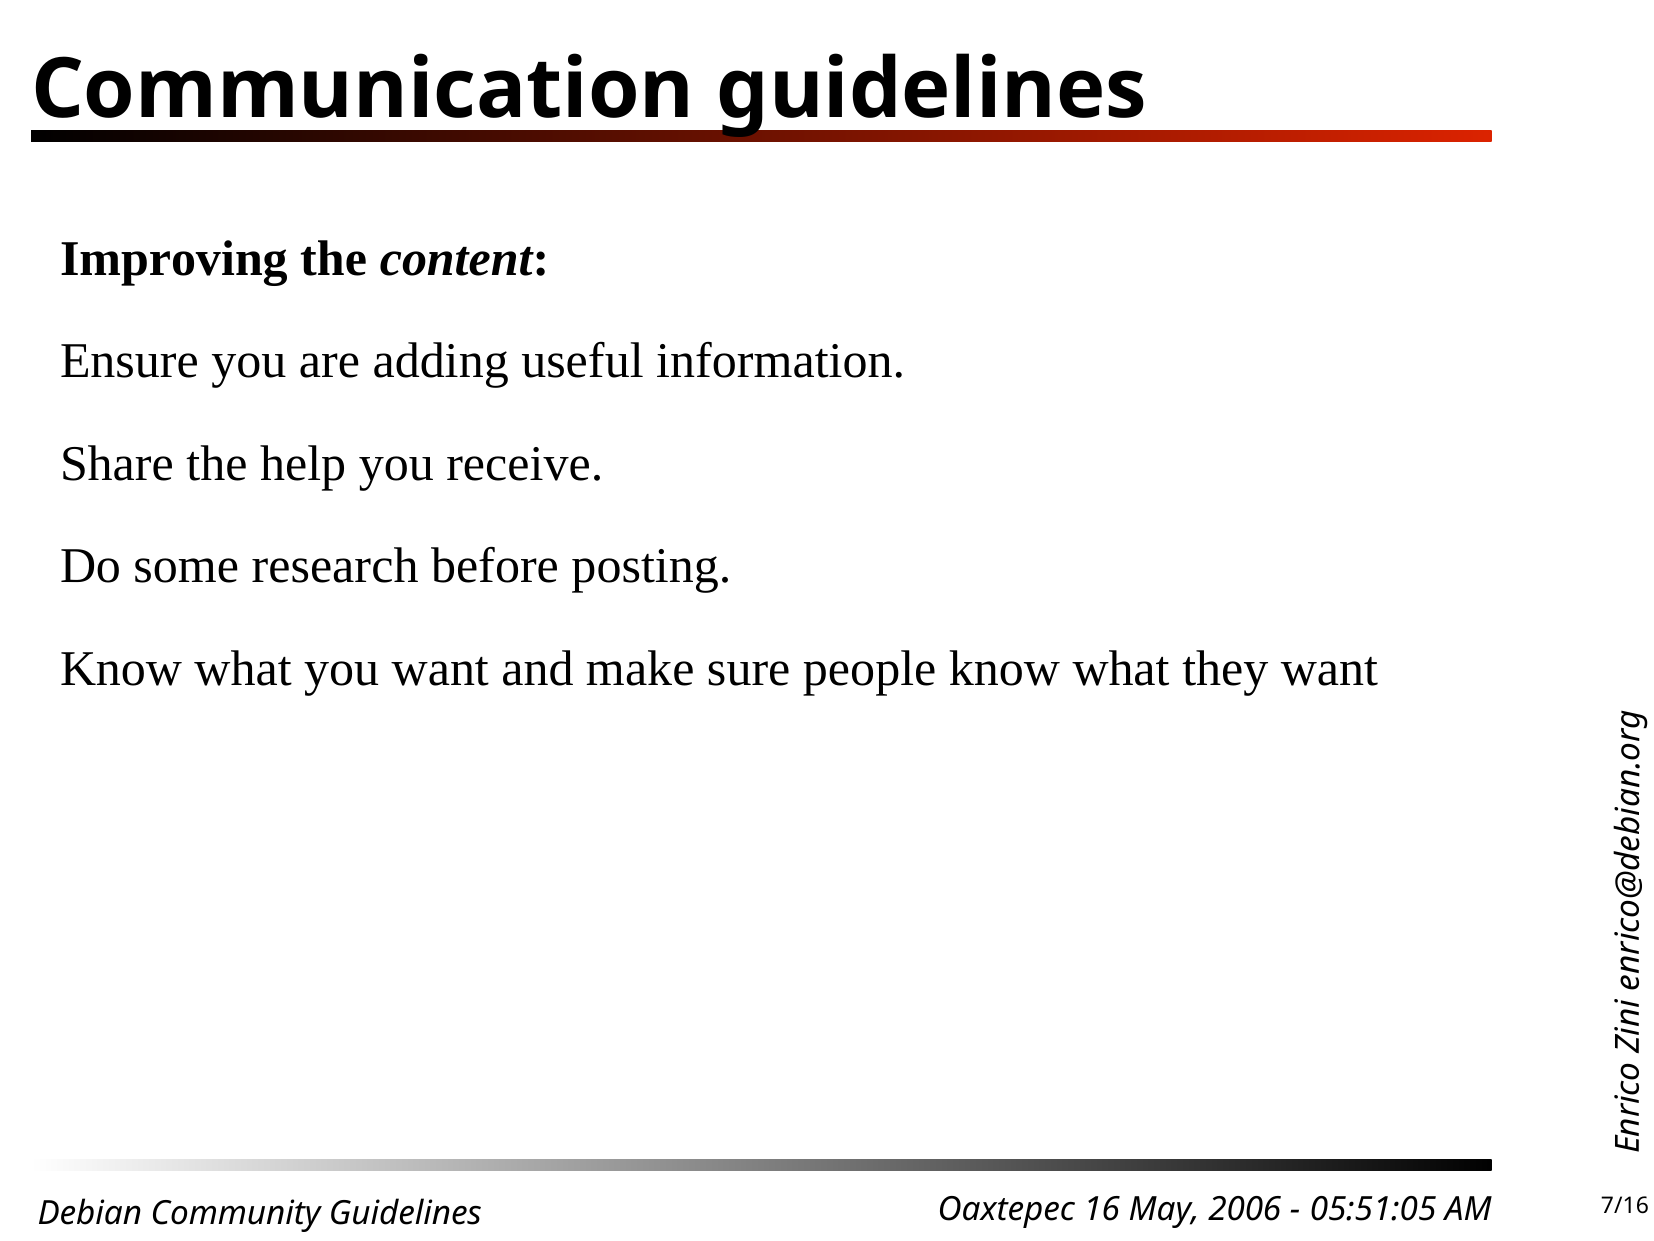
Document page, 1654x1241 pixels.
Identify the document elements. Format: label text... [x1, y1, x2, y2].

text_box Improving the content: Ensure you are adding useful information. Share the help you receive. Do some research before posting. Know what you want and make sure people know what they want [60, 230, 1498, 770]
text_box Communication guidelines [30, 28, 1438, 165]
